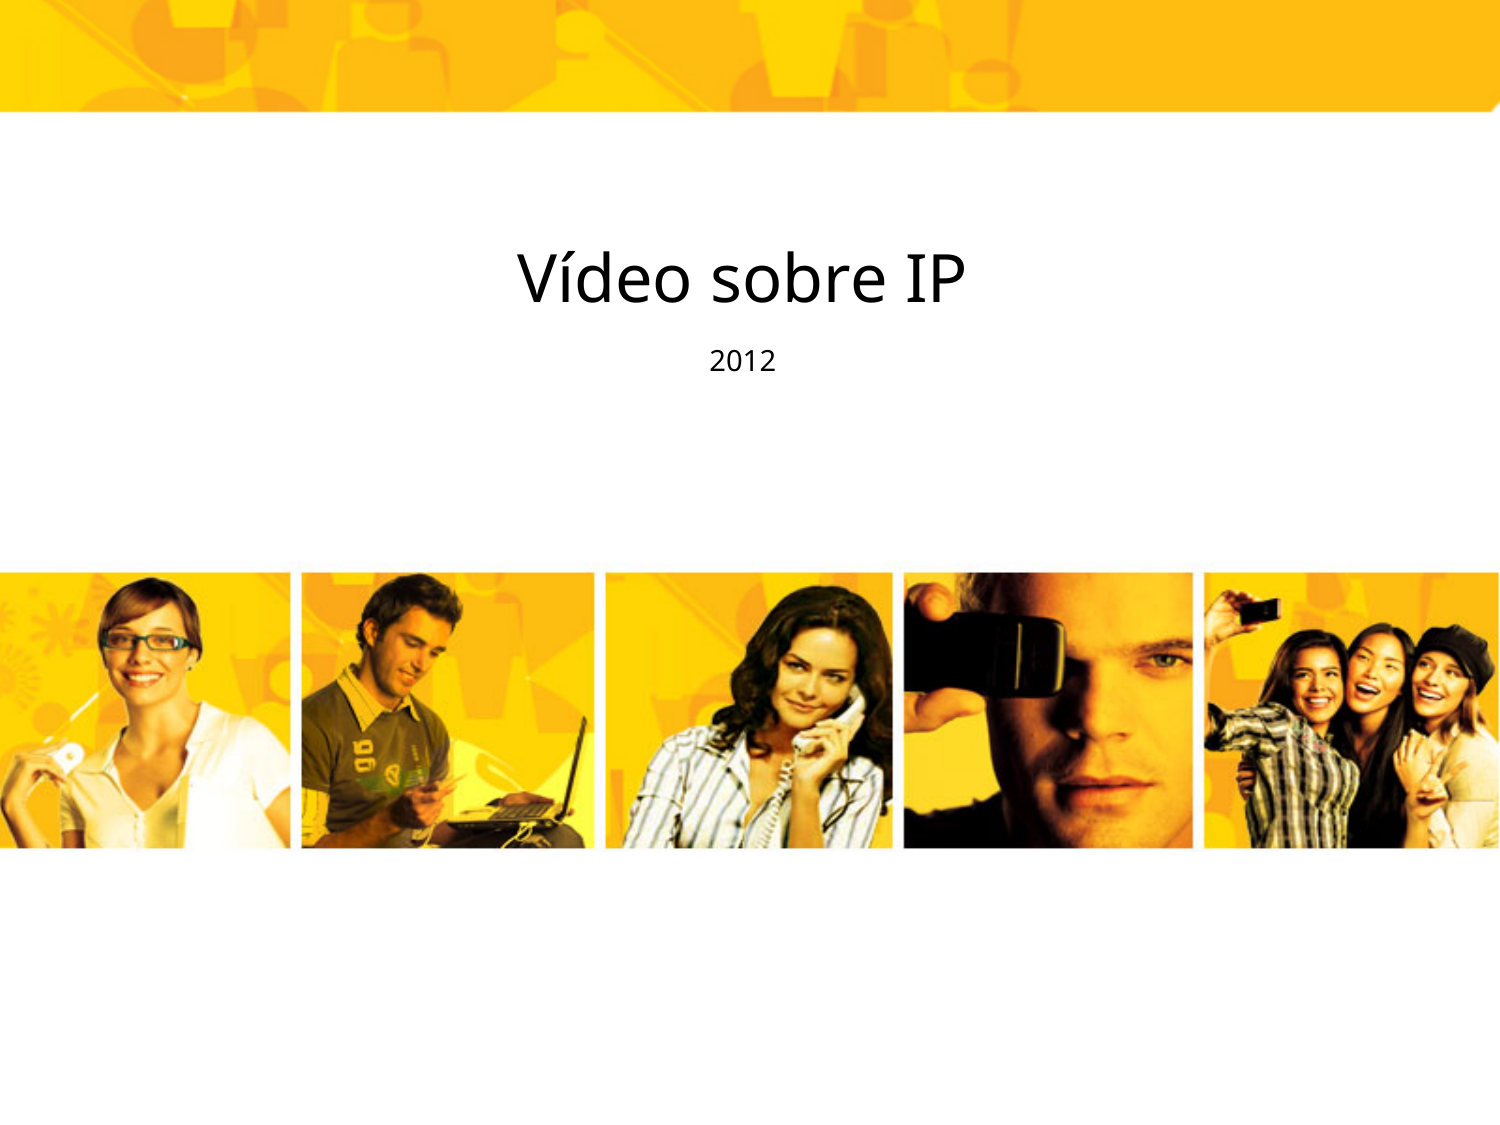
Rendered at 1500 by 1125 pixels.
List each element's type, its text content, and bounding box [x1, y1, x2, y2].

text_box Vídeo sobre IP 2012 [31, 223, 1455, 636]
picture [0, 0, 1500, 1125]
